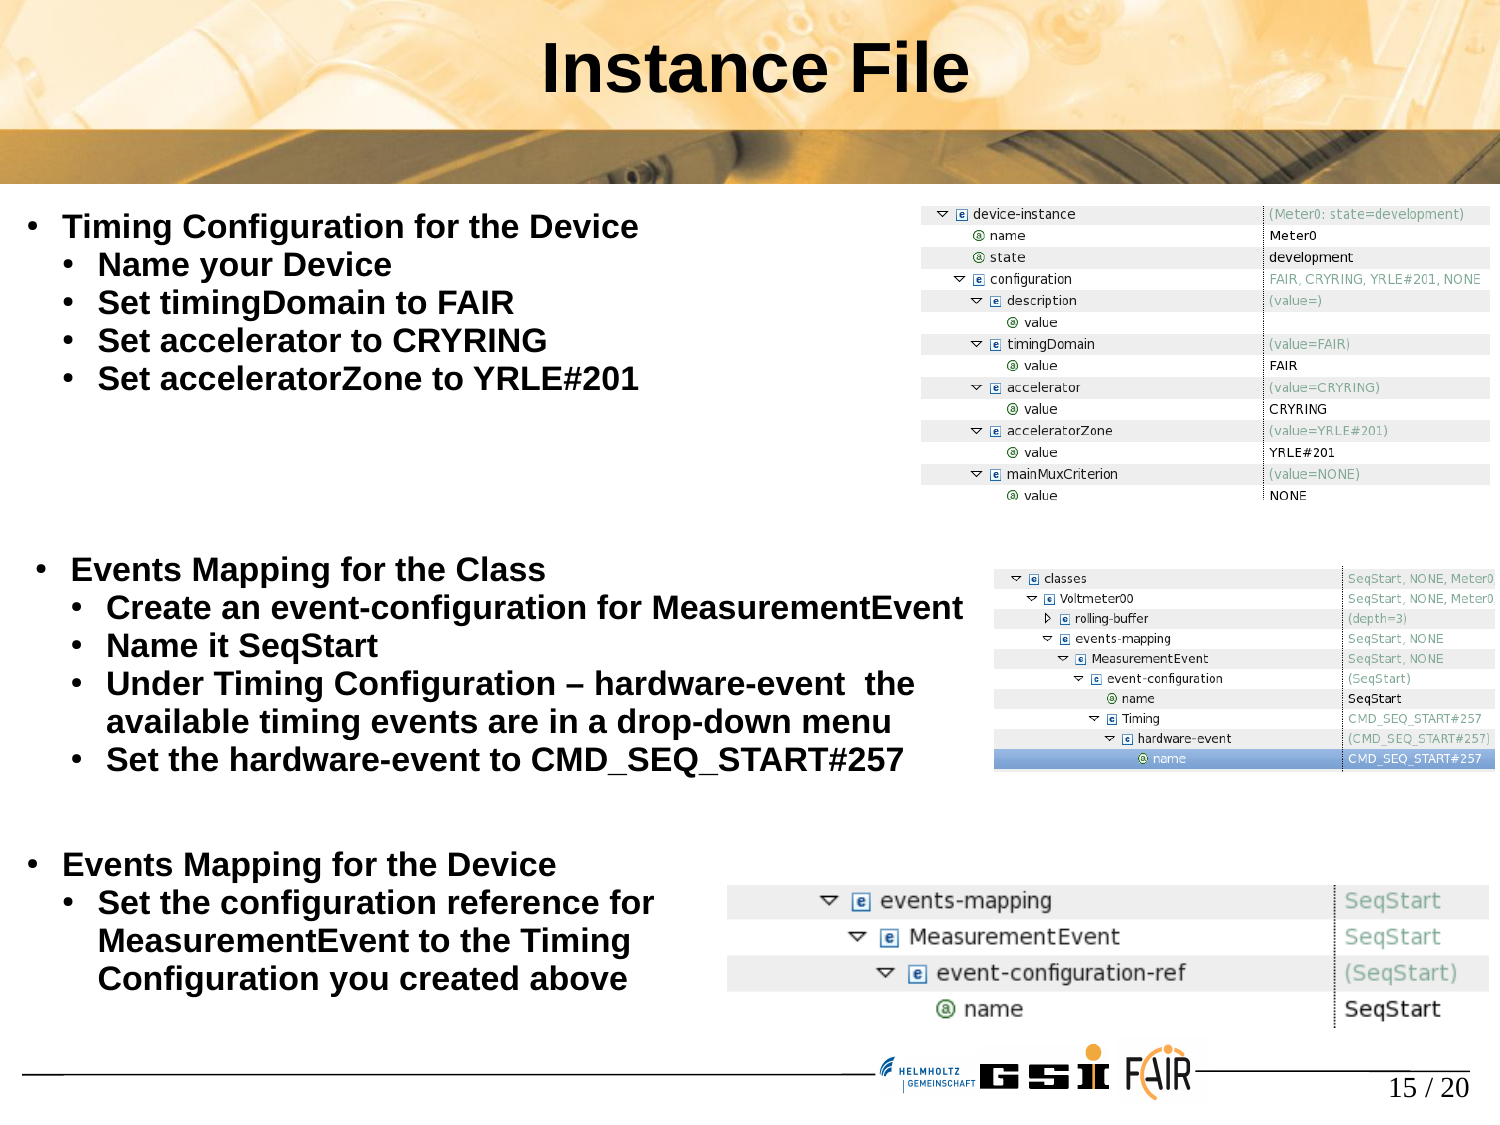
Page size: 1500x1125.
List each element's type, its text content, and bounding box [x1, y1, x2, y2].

picture [727, 885, 1489, 1028]
text_box Events Mapping for the Device Set the configuration reference for MeasurementEvent to the Timing Configuration you created above [11, 838, 1114, 1044]
picture [875, 1044, 1109, 1097]
text_box Events Mapping for the Class Create an event-configuration for MeasurementEvent Name it SeqStart Under Timing Configuration – hardware-event the available timing events are in a drop-down menu Set the hardware-event to CMD_SEQ_START#257 [20, 543, 1123, 863]
picture [0, 0, 1500, 186]
picture [992, 566, 1495, 772]
text_box Timing Configuration for the Device Name your Device Set timingDomain to FAIR Set accelerator to CRYRING Set acceleratorZone to YRLE#201 [11, 200, 1114, 558]
picture [1116, 1037, 1209, 1102]
title Instance File [153, 0, 1360, 156]
picture [921, 206, 1490, 500]
